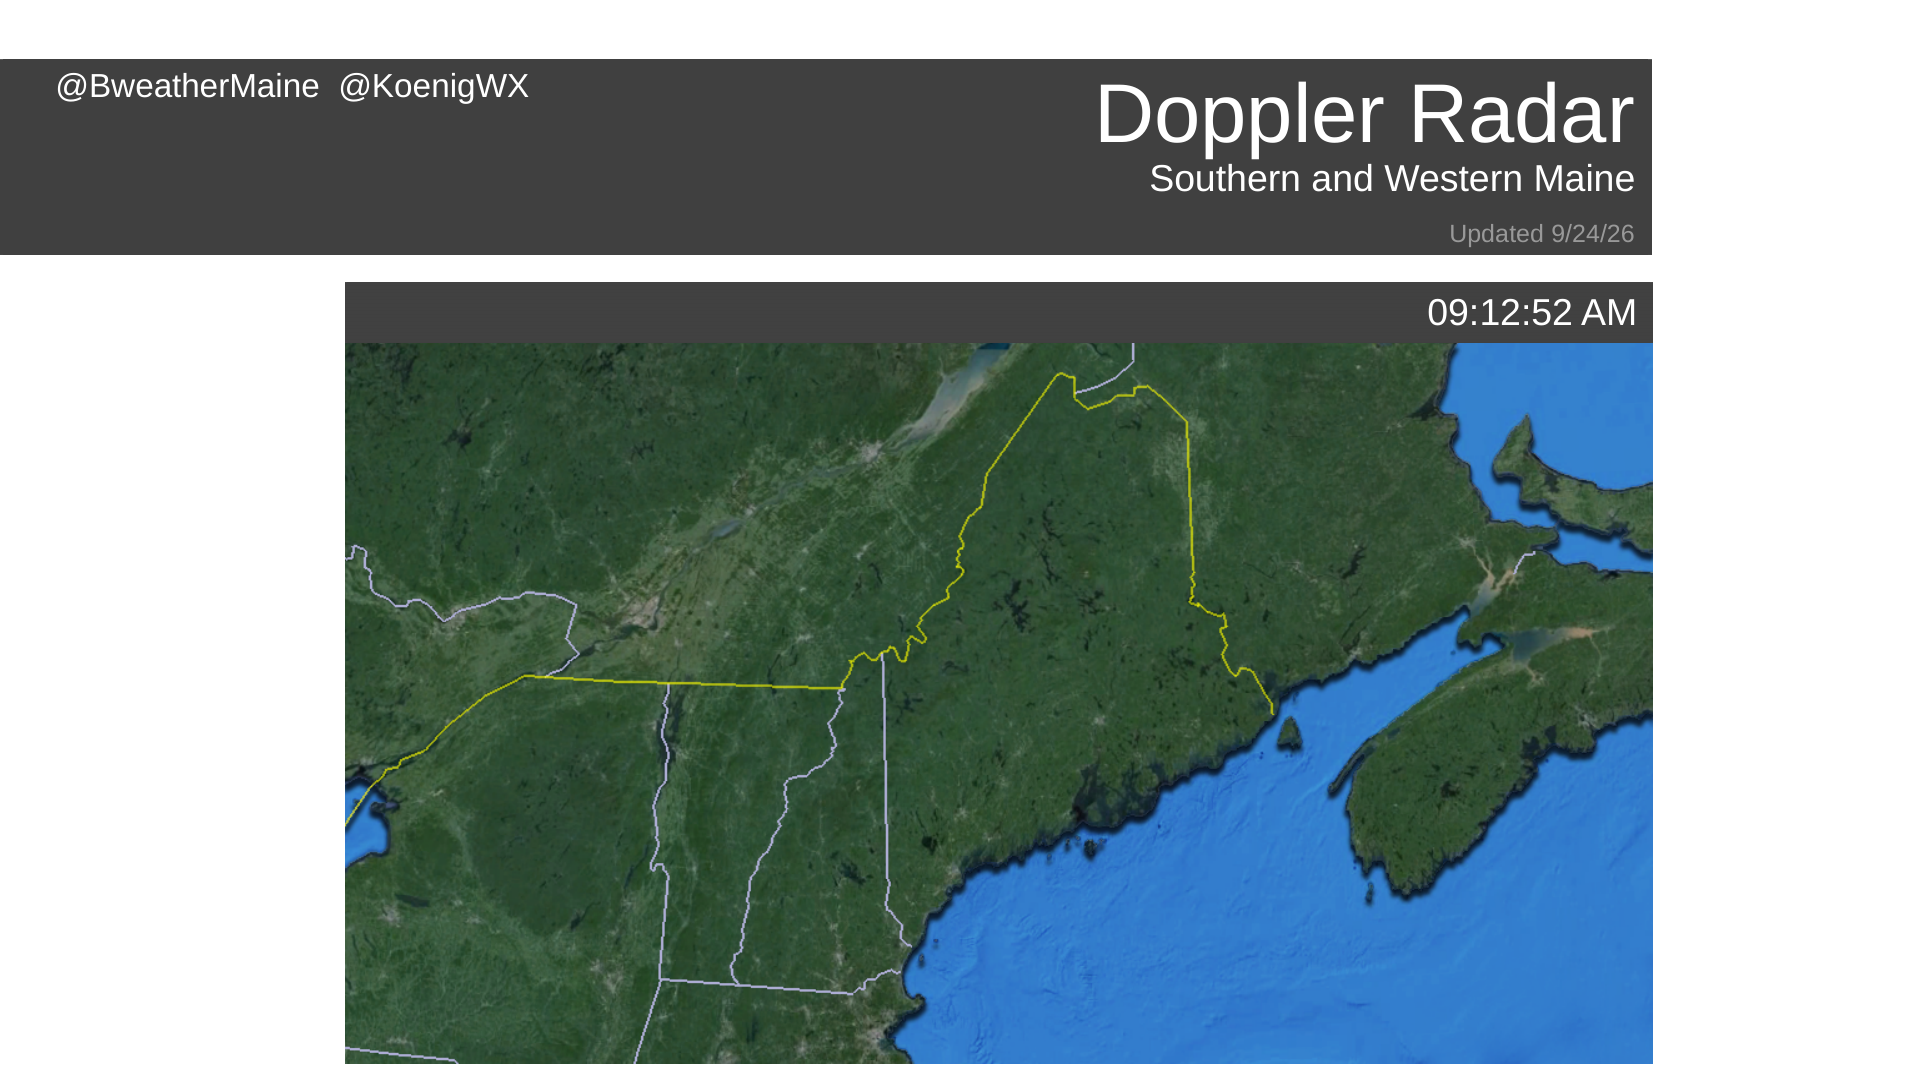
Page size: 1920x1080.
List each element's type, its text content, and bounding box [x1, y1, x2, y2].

text_box @BweatherMaine @KoenigWX [15, 59, 571, 113]
text_box Southern and Western Maine [645, 150, 1651, 207]
picture [345, 255, 1653, 1080]
chart [908, 427, 1027, 487]
text_box Updated 10/26/14 [615, 212, 1651, 255]
text_box Doppler Radar [645, 59, 1651, 150]
picture [0, 59, 1652, 255]
